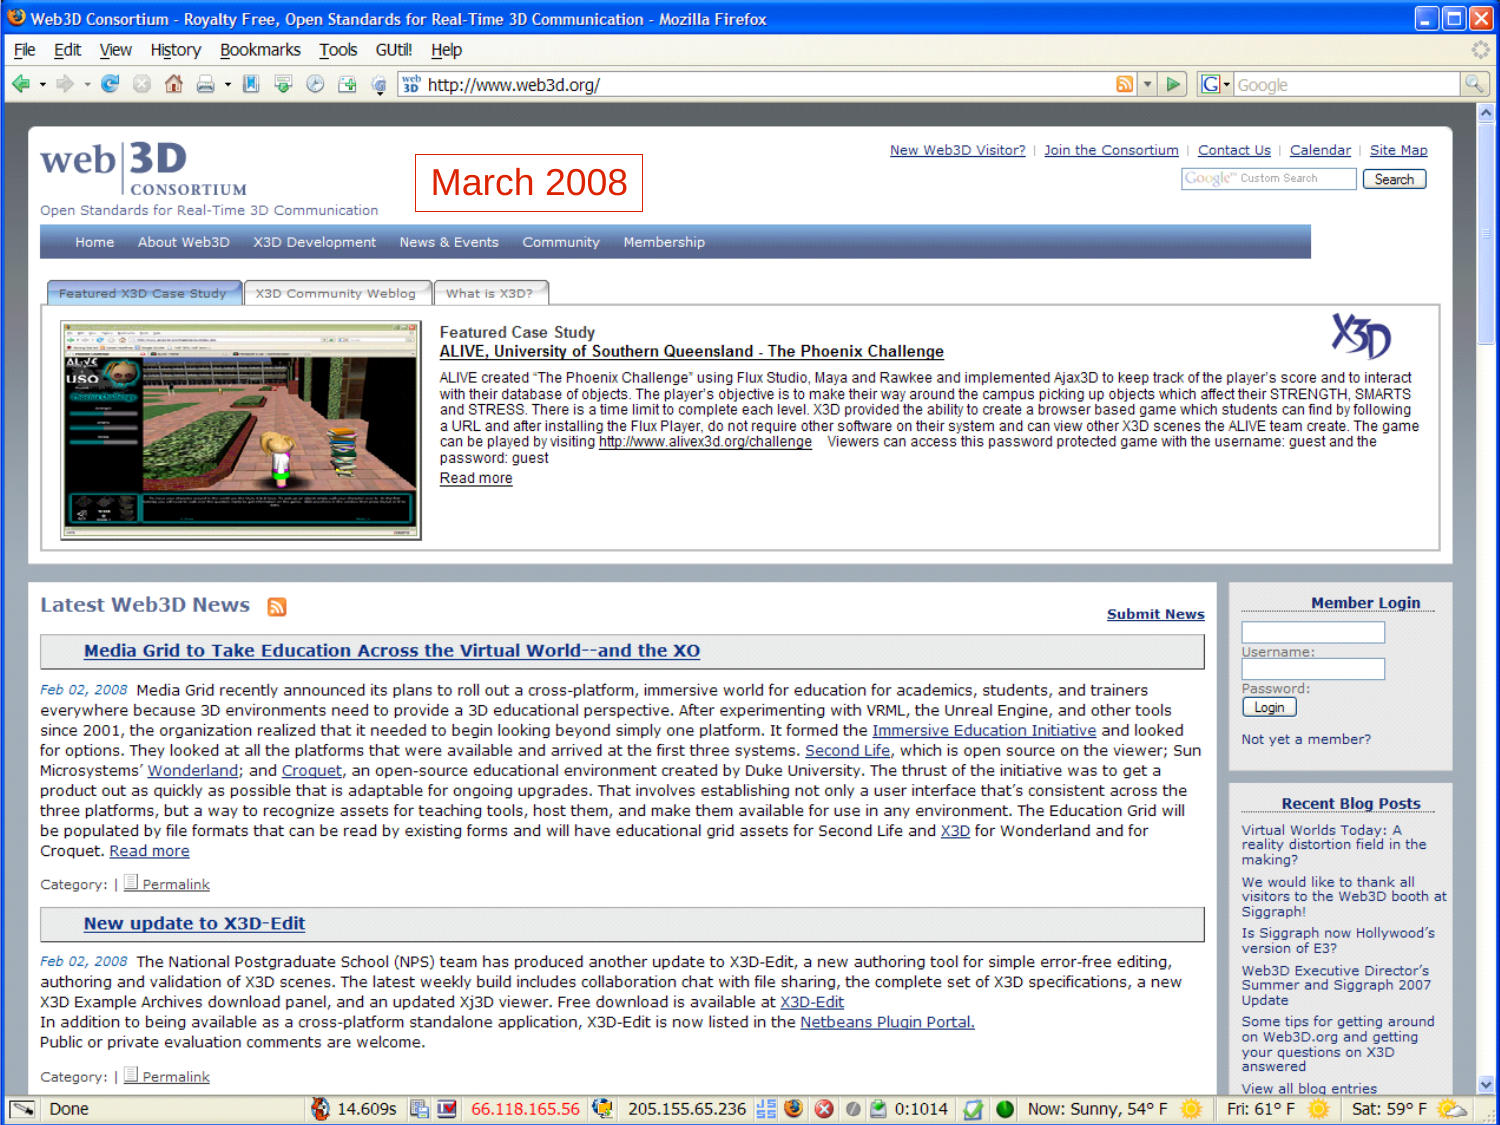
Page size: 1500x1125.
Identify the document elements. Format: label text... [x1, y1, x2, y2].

picture [0, 0, 1500, 1125]
text_box March 2008 [415, 154, 643, 212]
